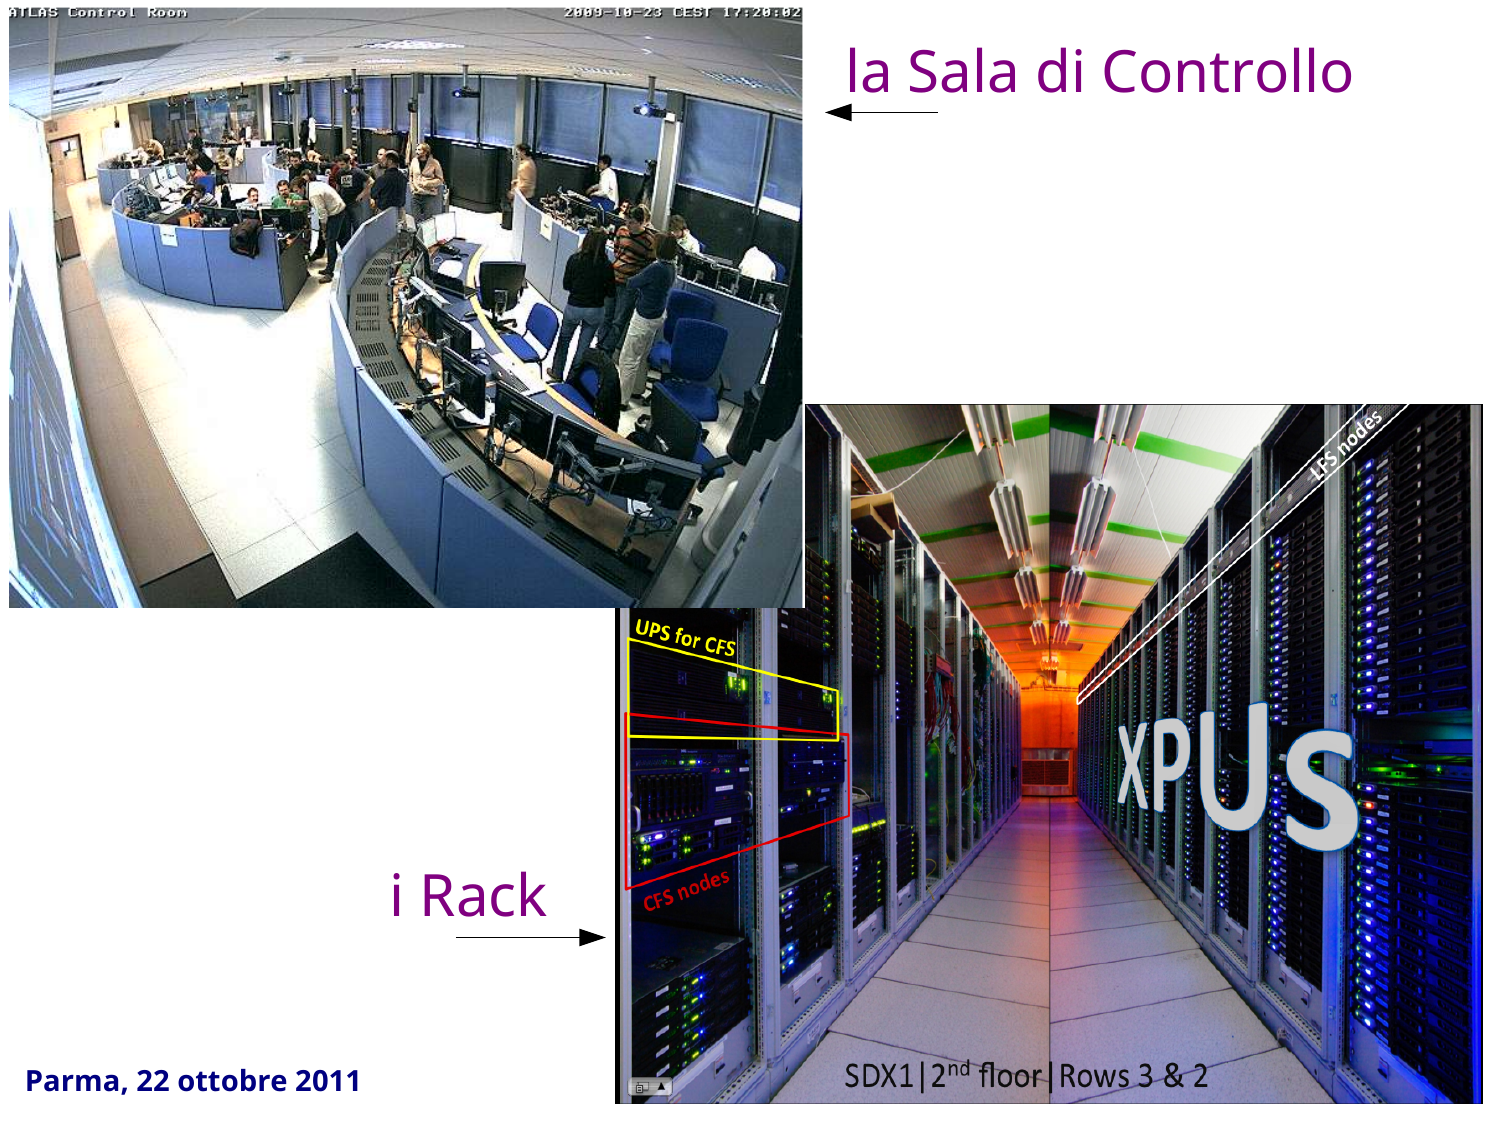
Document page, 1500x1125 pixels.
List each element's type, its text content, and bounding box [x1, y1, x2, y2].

text_box la Sala di Controllo [805, 9, 1428, 119]
text_box i Rack [197, 838, 741, 938]
picture [9, 4, 1483, 1104]
